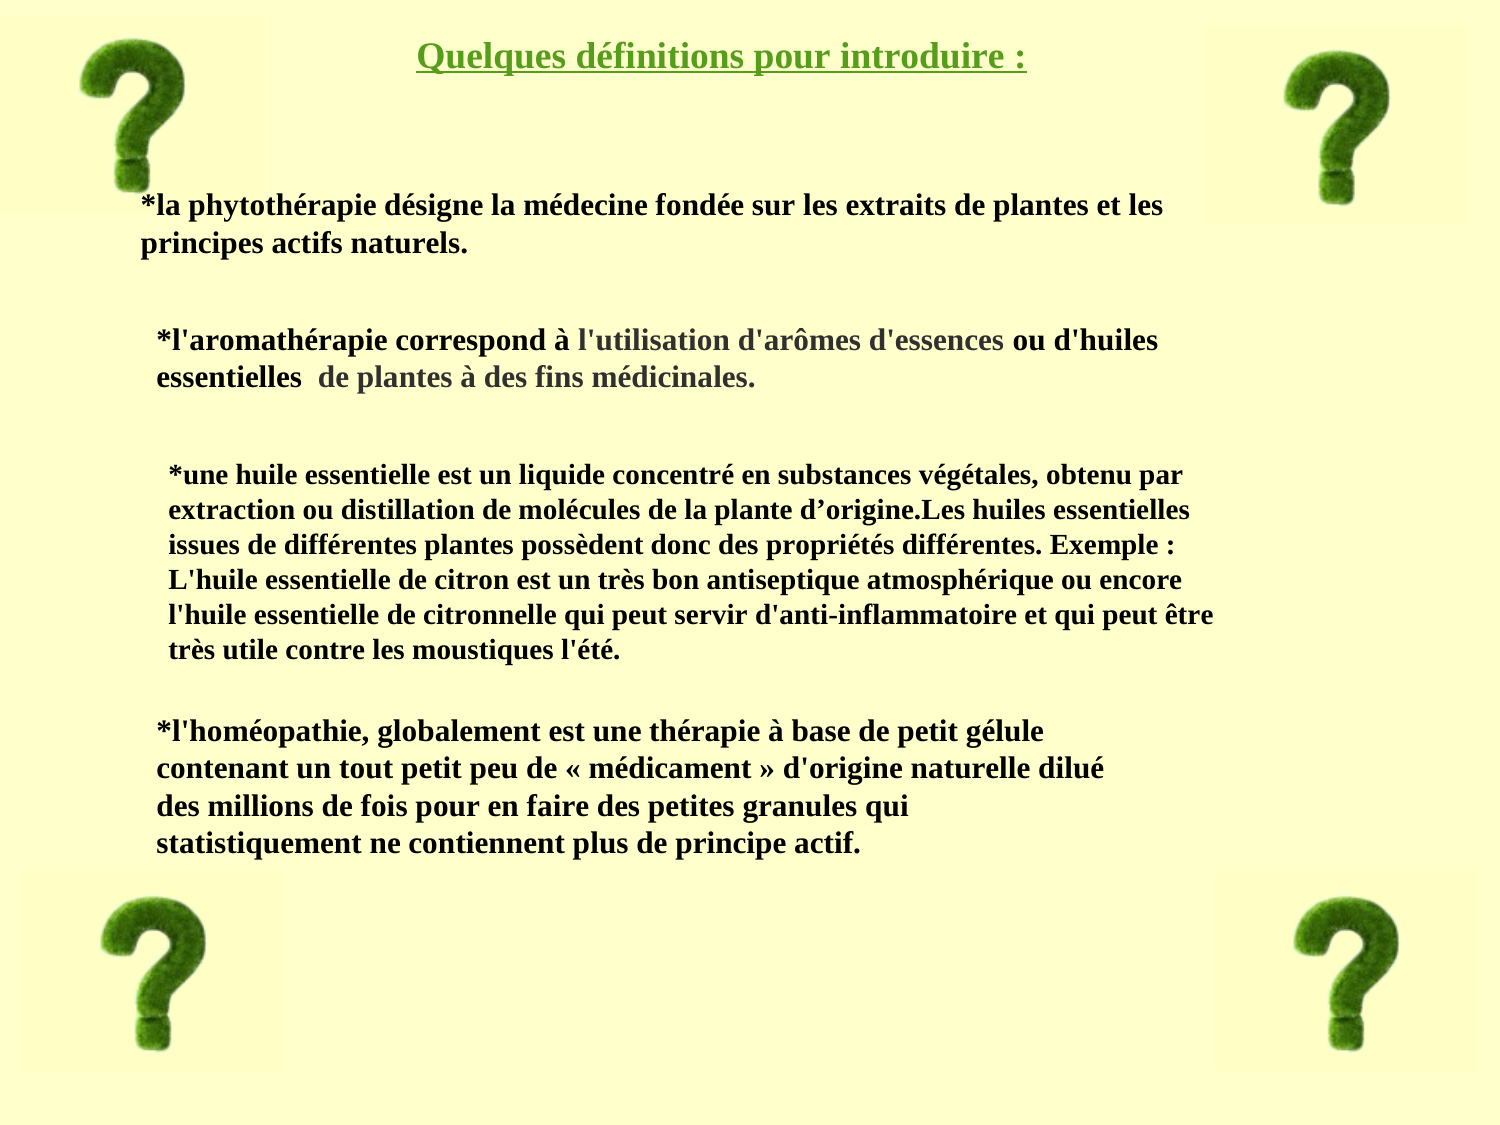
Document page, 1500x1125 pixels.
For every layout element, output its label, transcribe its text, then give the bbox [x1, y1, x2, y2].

picture [21, 873, 284, 1071]
text_box *une huile essentielle est un liquide concentré en substances végétales, obtenu par extraction ou distillation de molécules de la plante d’origine.Les huiles essentielles issues de différentes plantes possèdent donc des propriétés différentes. Exemple : L'huile essentielle de citron est un très bon antiseptique atmosphérique ou encore l'huile essentielle de citronnelle qui peut servir d'anti-inflammatoire et qui peut être très utile contre les moustiques l'été. [153, 448, 1264, 673]
picture [1214, 873, 1477, 1071]
text_box *l'aromathérapie correspond à l'utilisation d'arômes d'essences ou d'huiles essentielles de plantes à des fins médicinales. [141, 311, 1252, 402]
picture [0, 15, 263, 213]
picture [1204, 27, 1468, 225]
text_box *la phytothérapie désigne la médecine fondée sur les extraits de plantes et les principes actifs naturels. [125, 177, 1225, 267]
text_box Quelques définitions pour introduire : [401, 23, 1146, 84]
text_box *l'homéopathie, globalement est une thérapie à base de petit gélule contenant un tout petit peu de « médicament » d'origine naturelle dilué des millions de fois pour en faire des petites granules qui statistiquement ne contiennent plus de principe actif. [141, 590, 1134, 868]
